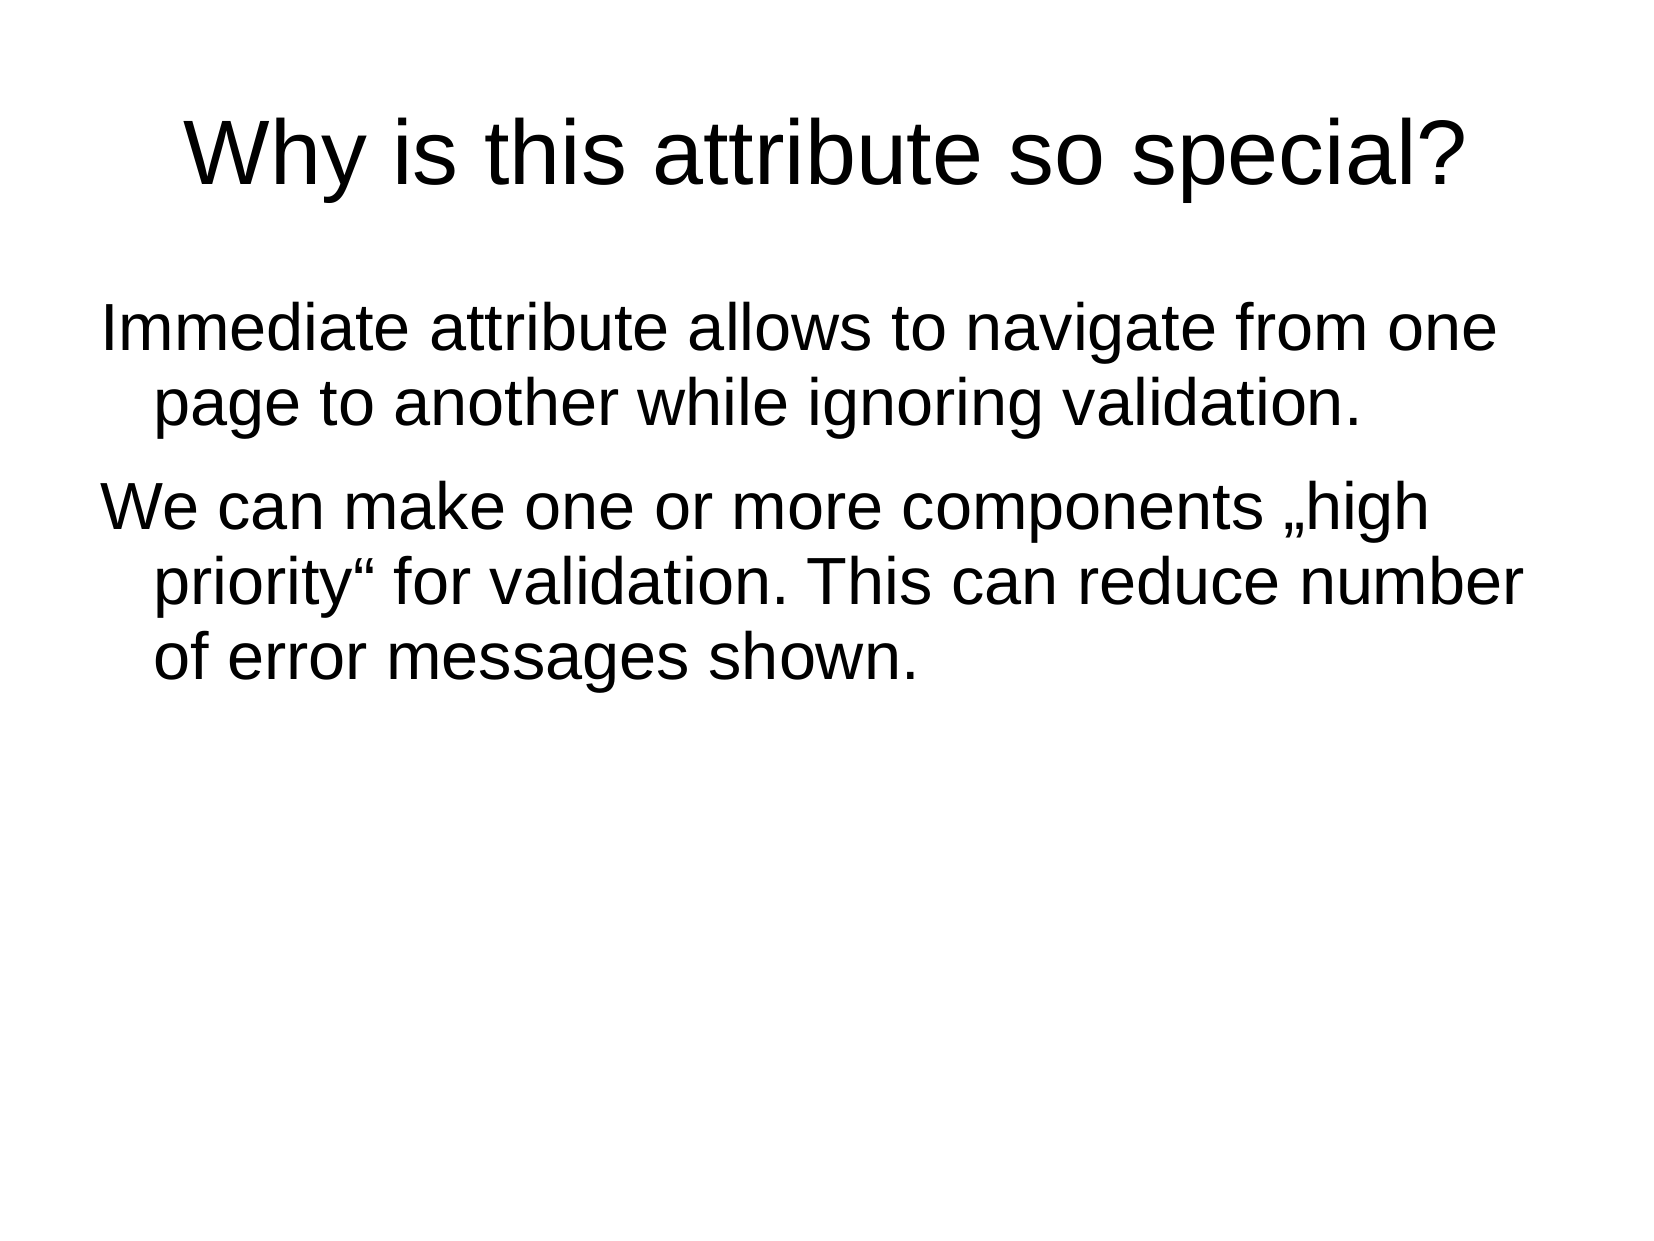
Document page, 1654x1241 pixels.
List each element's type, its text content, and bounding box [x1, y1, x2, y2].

title Why is this attribute so special? [82, 56, 1571, 250]
list Immediate attribute allows to navigate from one page to another while ignoring validation. We can make one or more components „high priority“ for validation. This can reduce number of error messages shown. [82, 290, 1571, 1094]
